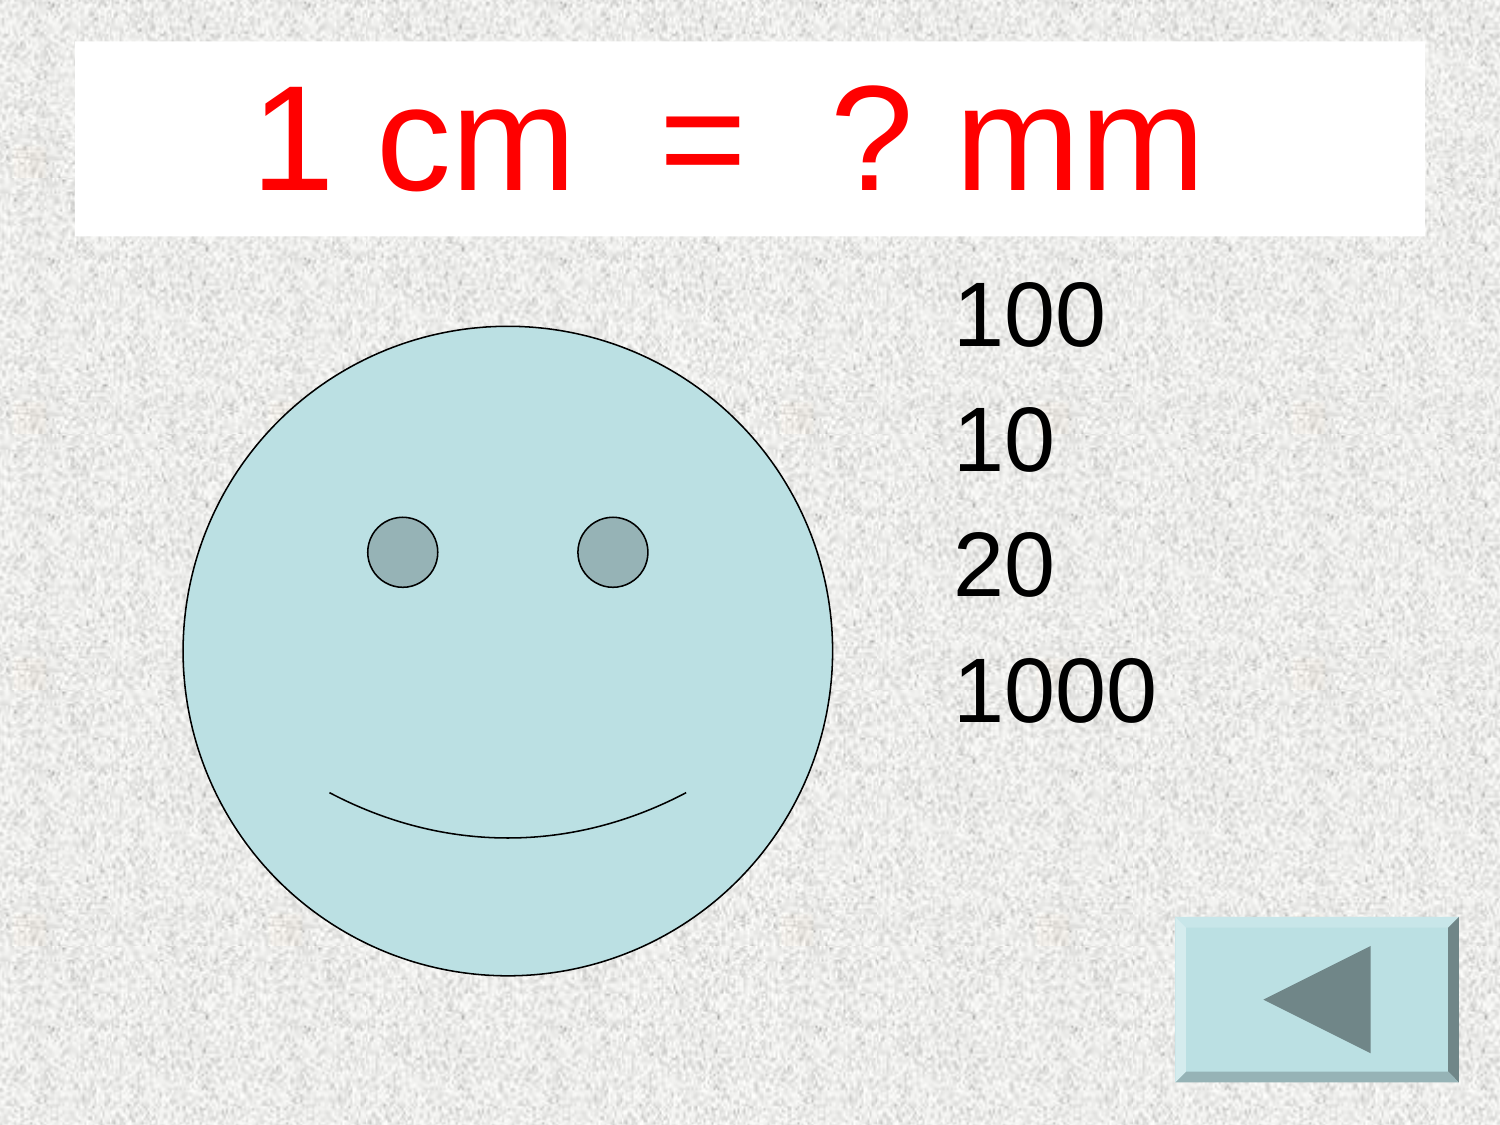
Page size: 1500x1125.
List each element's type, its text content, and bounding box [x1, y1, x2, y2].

text_box [1176, 916, 1459, 1083]
picture [0, 0, 1500, 1125]
title 1 cm = ? mm [75, 41, 1426, 237]
list 100 10 20 1000 [938, 255, 1235, 998]
text_box [183, 326, 833, 976]
